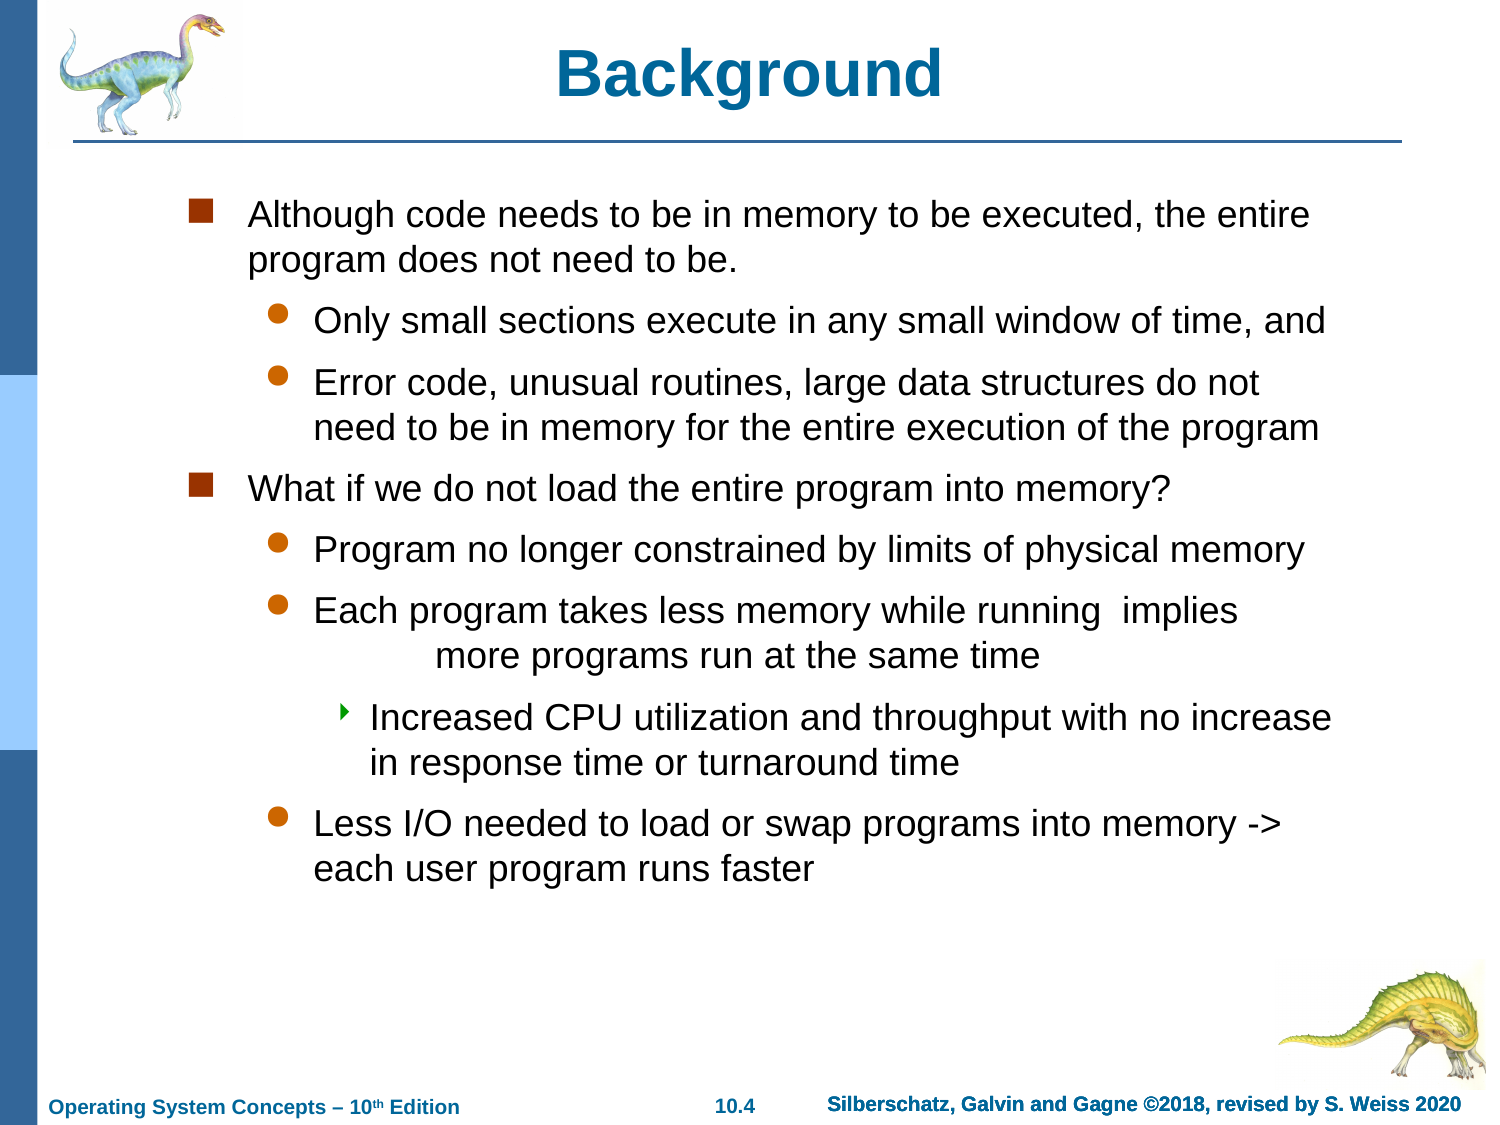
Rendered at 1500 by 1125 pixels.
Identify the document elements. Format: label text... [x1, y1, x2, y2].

picture [46, 0, 243, 149]
text_box Silberschatz, Galvin and Gagne ©2018, revised by S. Weiss 2020 [799, 1083, 1490, 1124]
picture [1275, 959, 1486, 1083]
title Background [75, 23, 1426, 118]
list Although code needs to be in memory to be executed, the entire program does not need to be. Only small sections execute in any small window of time, and Error code, unusual routines, large data structures do not need to be in memory for the entire execution of the program What if we do not load the entire program into memory? Program no longer constrained by limits of physical memory Each program takes less memory while running implies more programs run at the same time Increased CPU utilization and throughput with no increase in response time or turnaround time Less I/O needed to load or swap programs into memory -> each user program runs faster [176, 182, 1348, 926]
